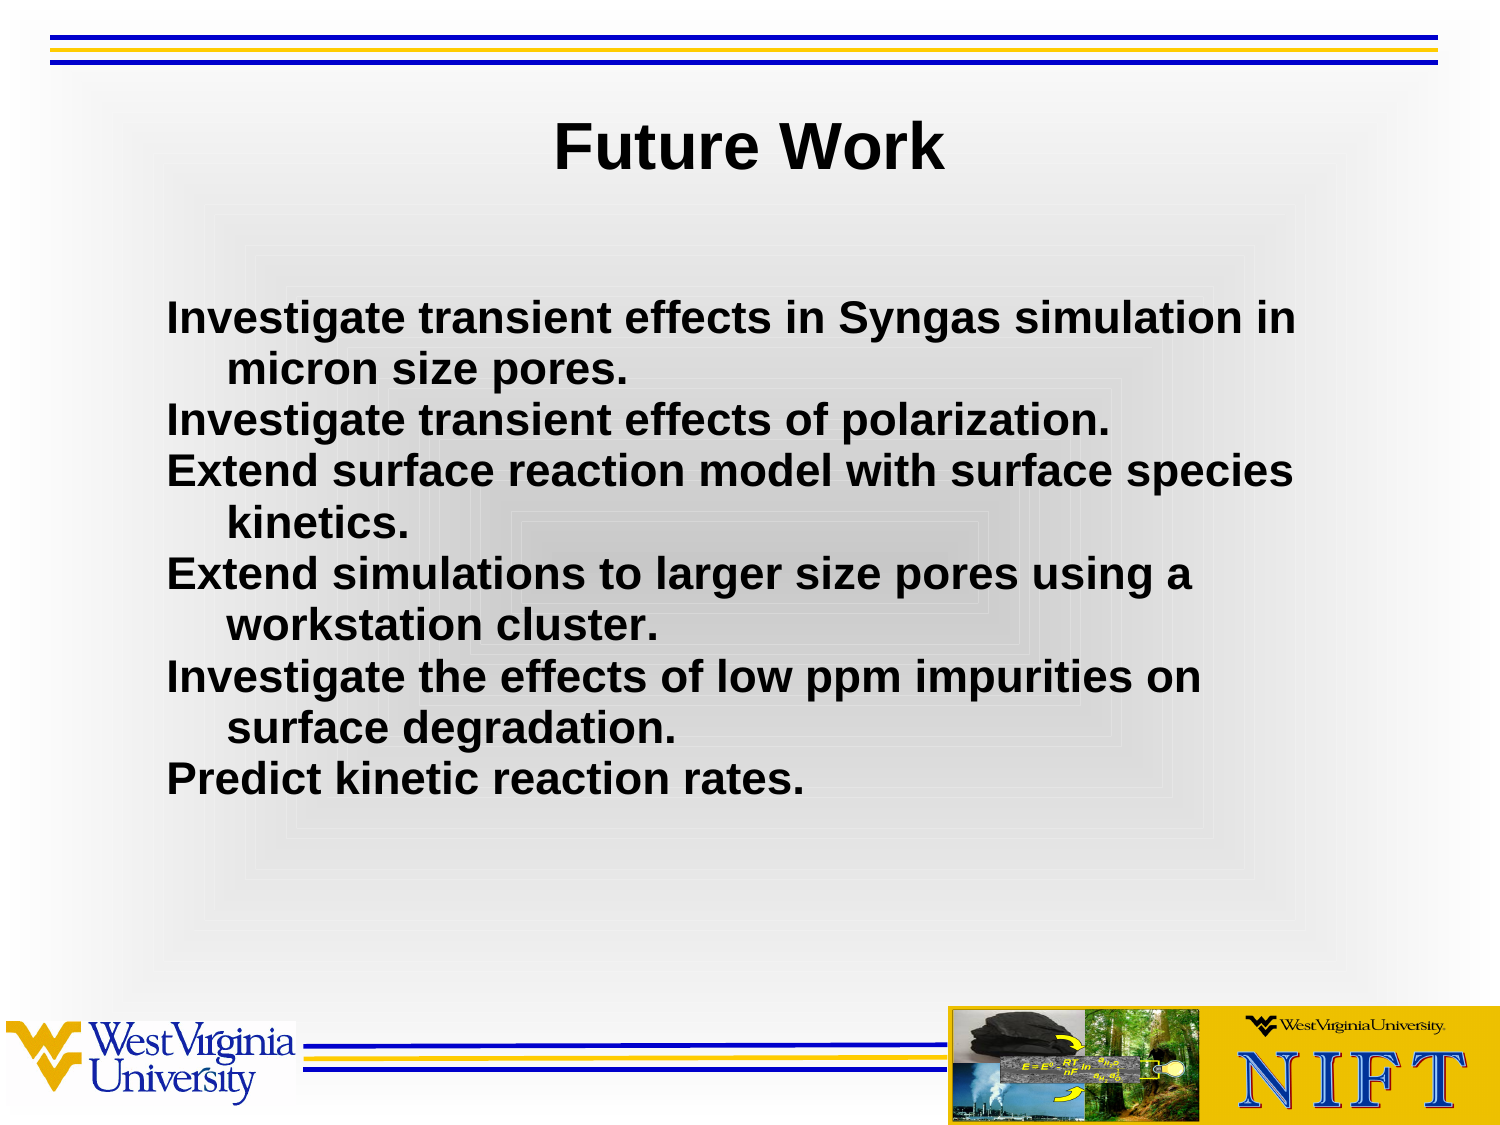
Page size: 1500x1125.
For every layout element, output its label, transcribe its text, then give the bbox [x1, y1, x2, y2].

picture [948, 1006, 1500, 1125]
title Future Work [75, 86, 1426, 208]
text_box Investigate transient effects in Syngas simulation in micron size pores. Investigate transient effects of polarization. Extend surface reaction model with surface species kinetics. Extend simulations to larger size pores using a workstation cluster. Investigate the effects of low ppm impurities on surface degradation. Predict kinetic reaction rates. [151, 284, 1351, 812]
